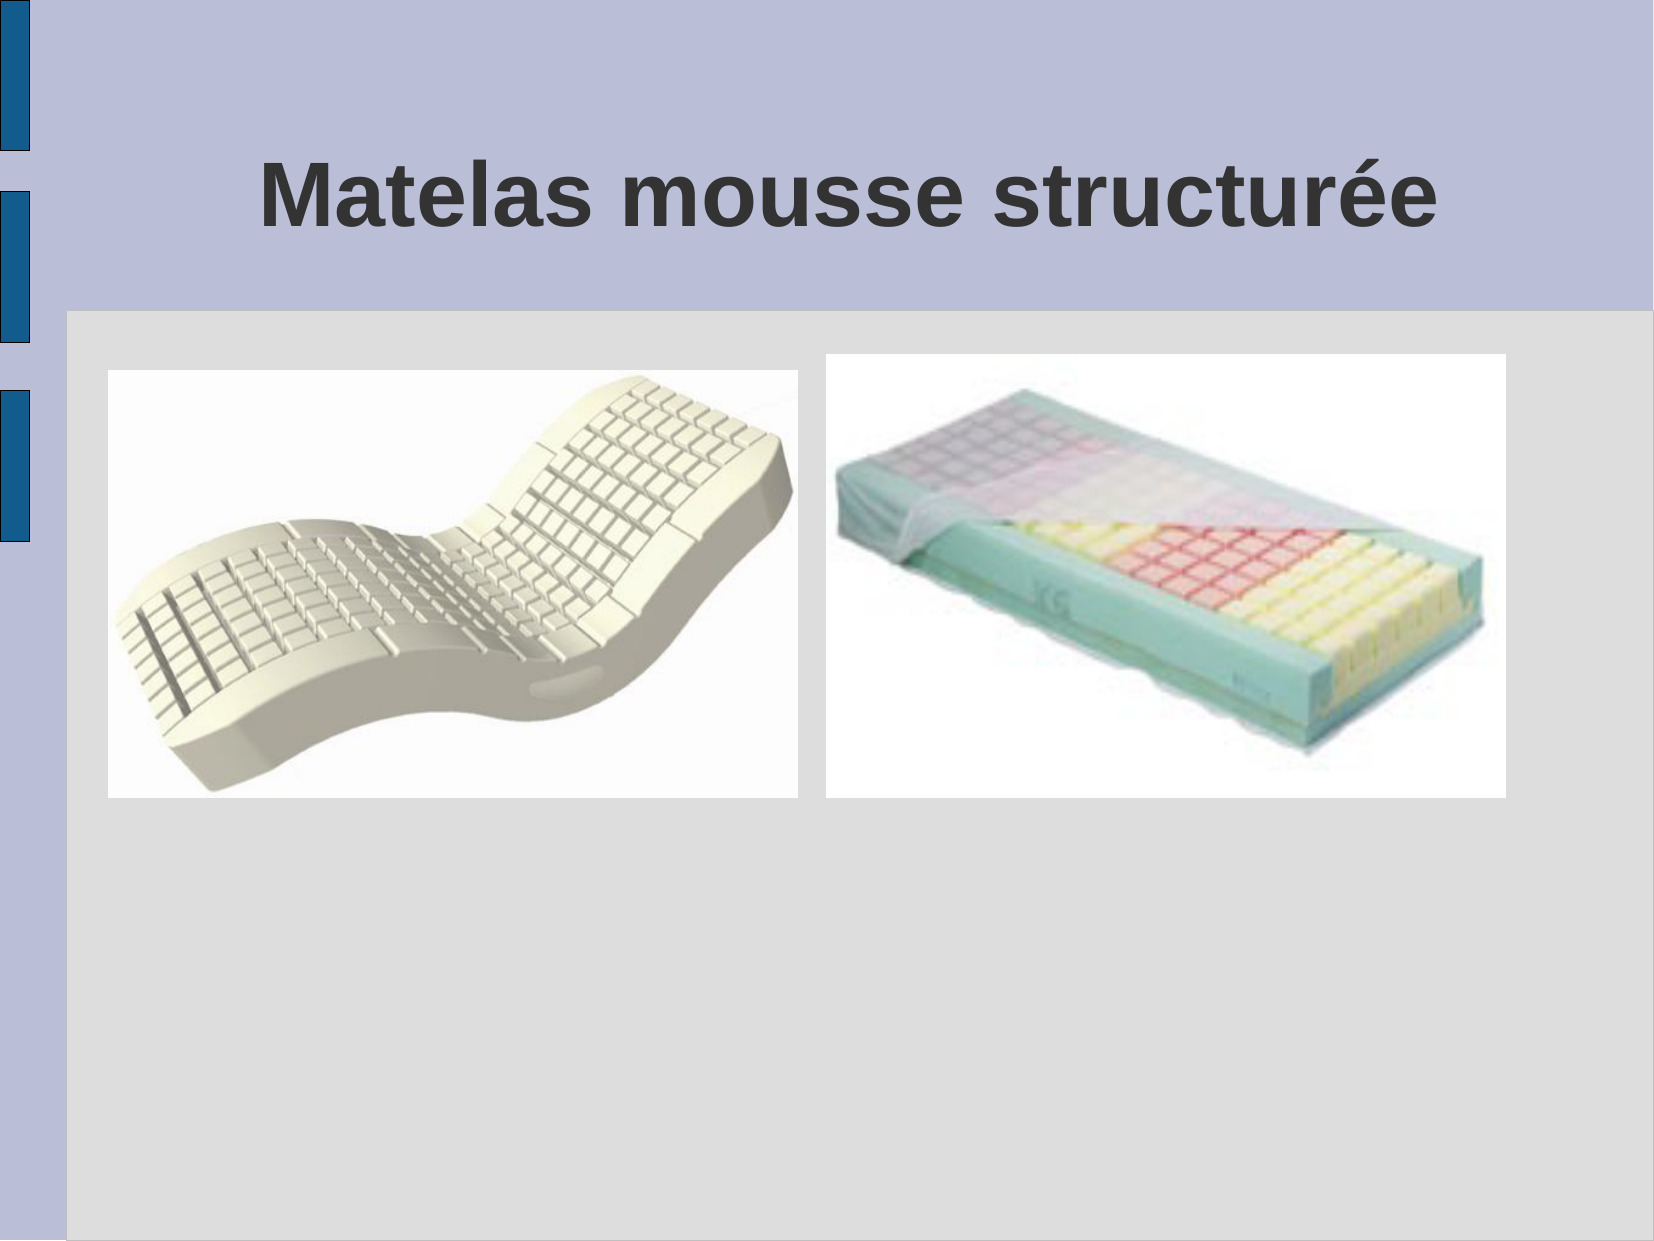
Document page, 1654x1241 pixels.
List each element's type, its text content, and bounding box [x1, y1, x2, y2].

picture [826, 354, 1506, 798]
title Matelas mousse structurée [121, 91, 1534, 299]
picture [108, 370, 798, 798]
